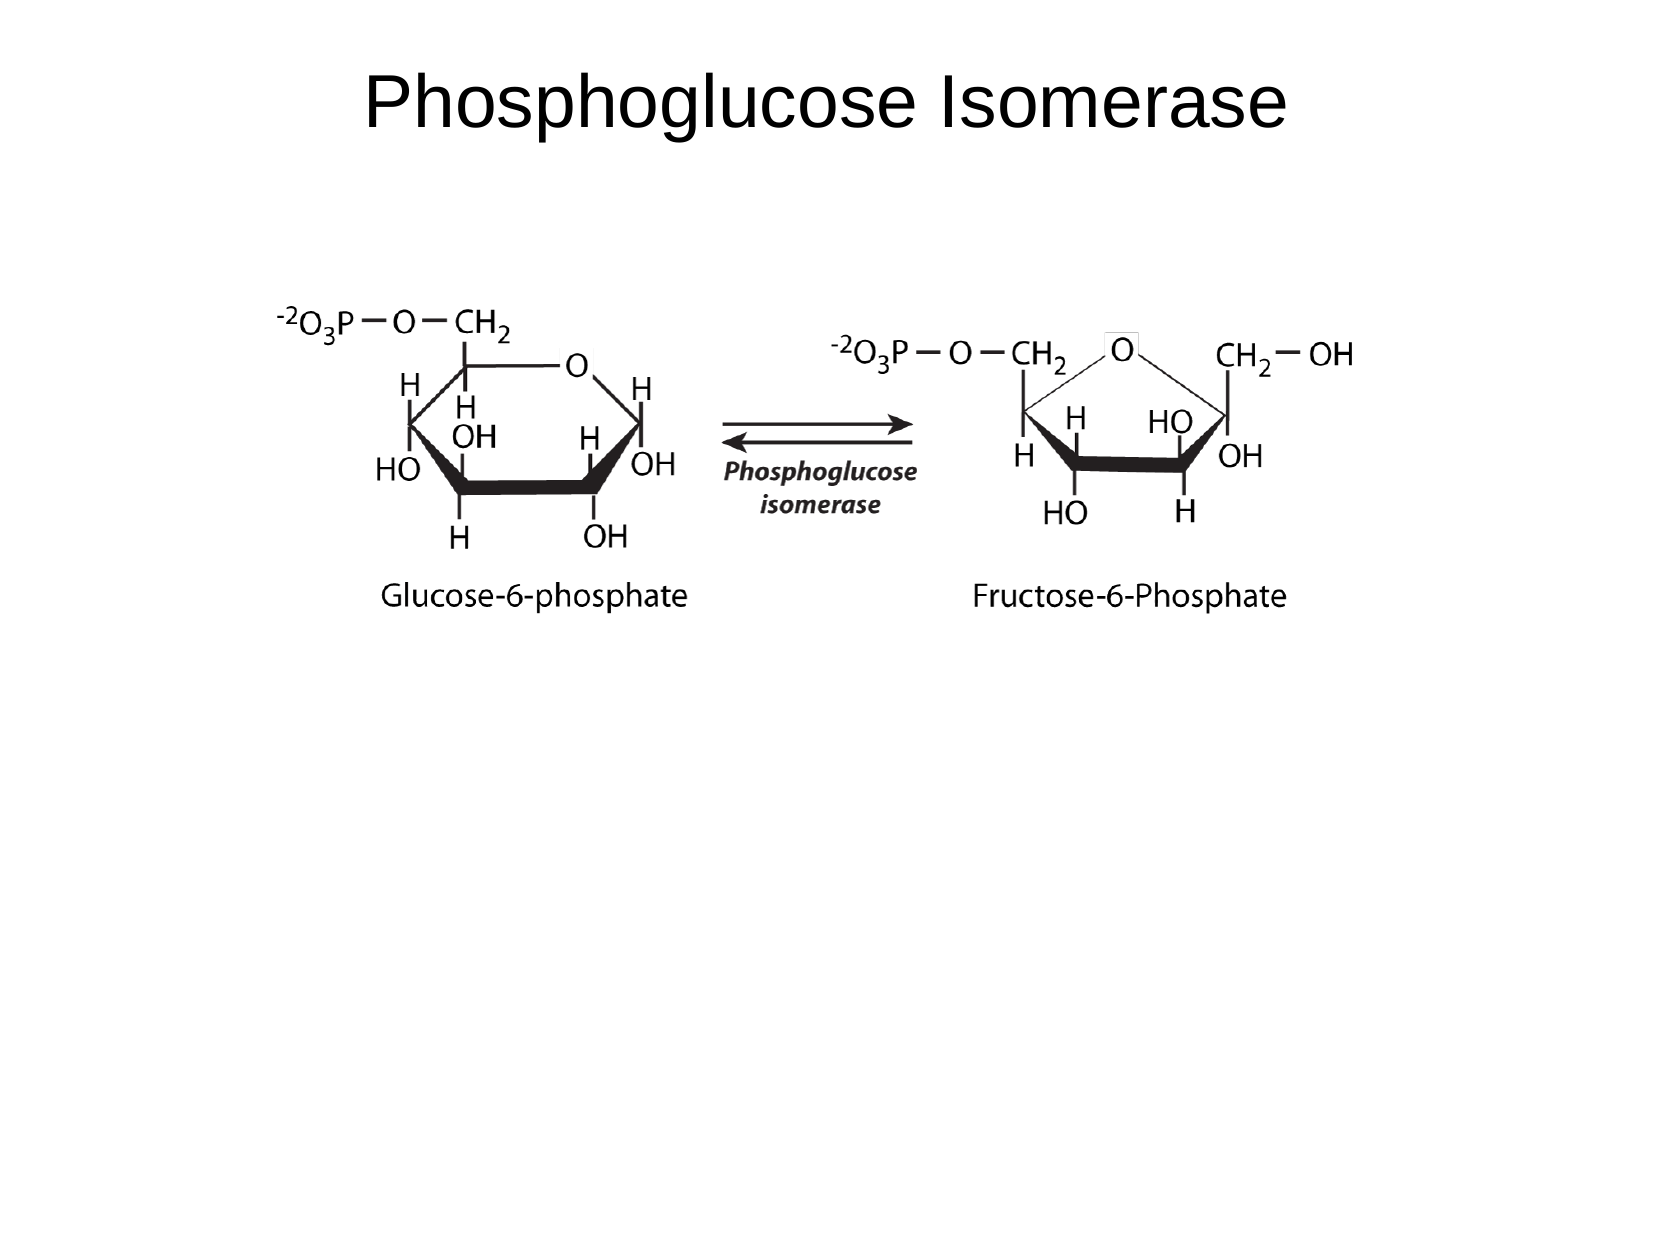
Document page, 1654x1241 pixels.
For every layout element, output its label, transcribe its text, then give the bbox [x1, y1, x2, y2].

picture [199, 262, 1426, 674]
title Phosphoglucose Isomerase [82, 55, 1571, 145]
